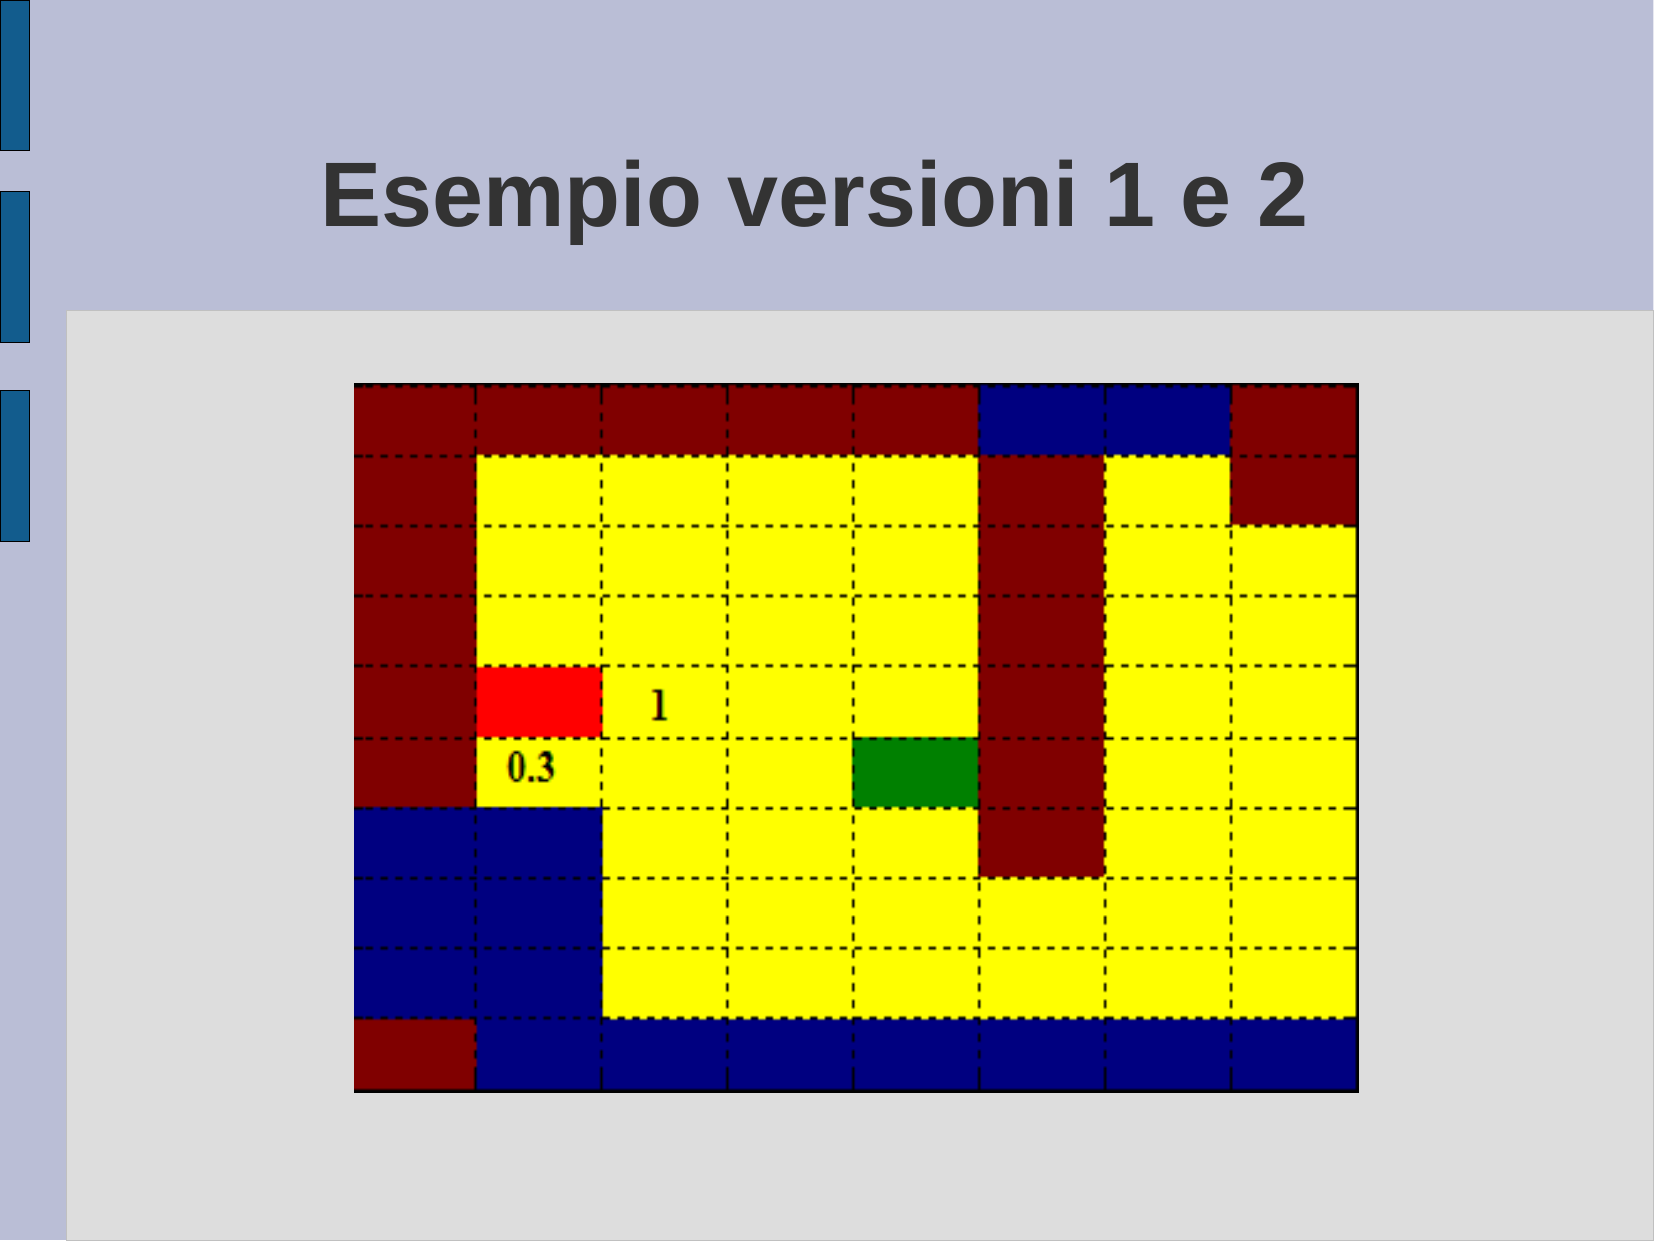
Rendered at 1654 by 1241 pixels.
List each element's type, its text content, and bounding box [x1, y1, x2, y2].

title Esempio versioni 1 e 2 [121, 91, 1534, 299]
picture [354, 383, 1359, 1093]
